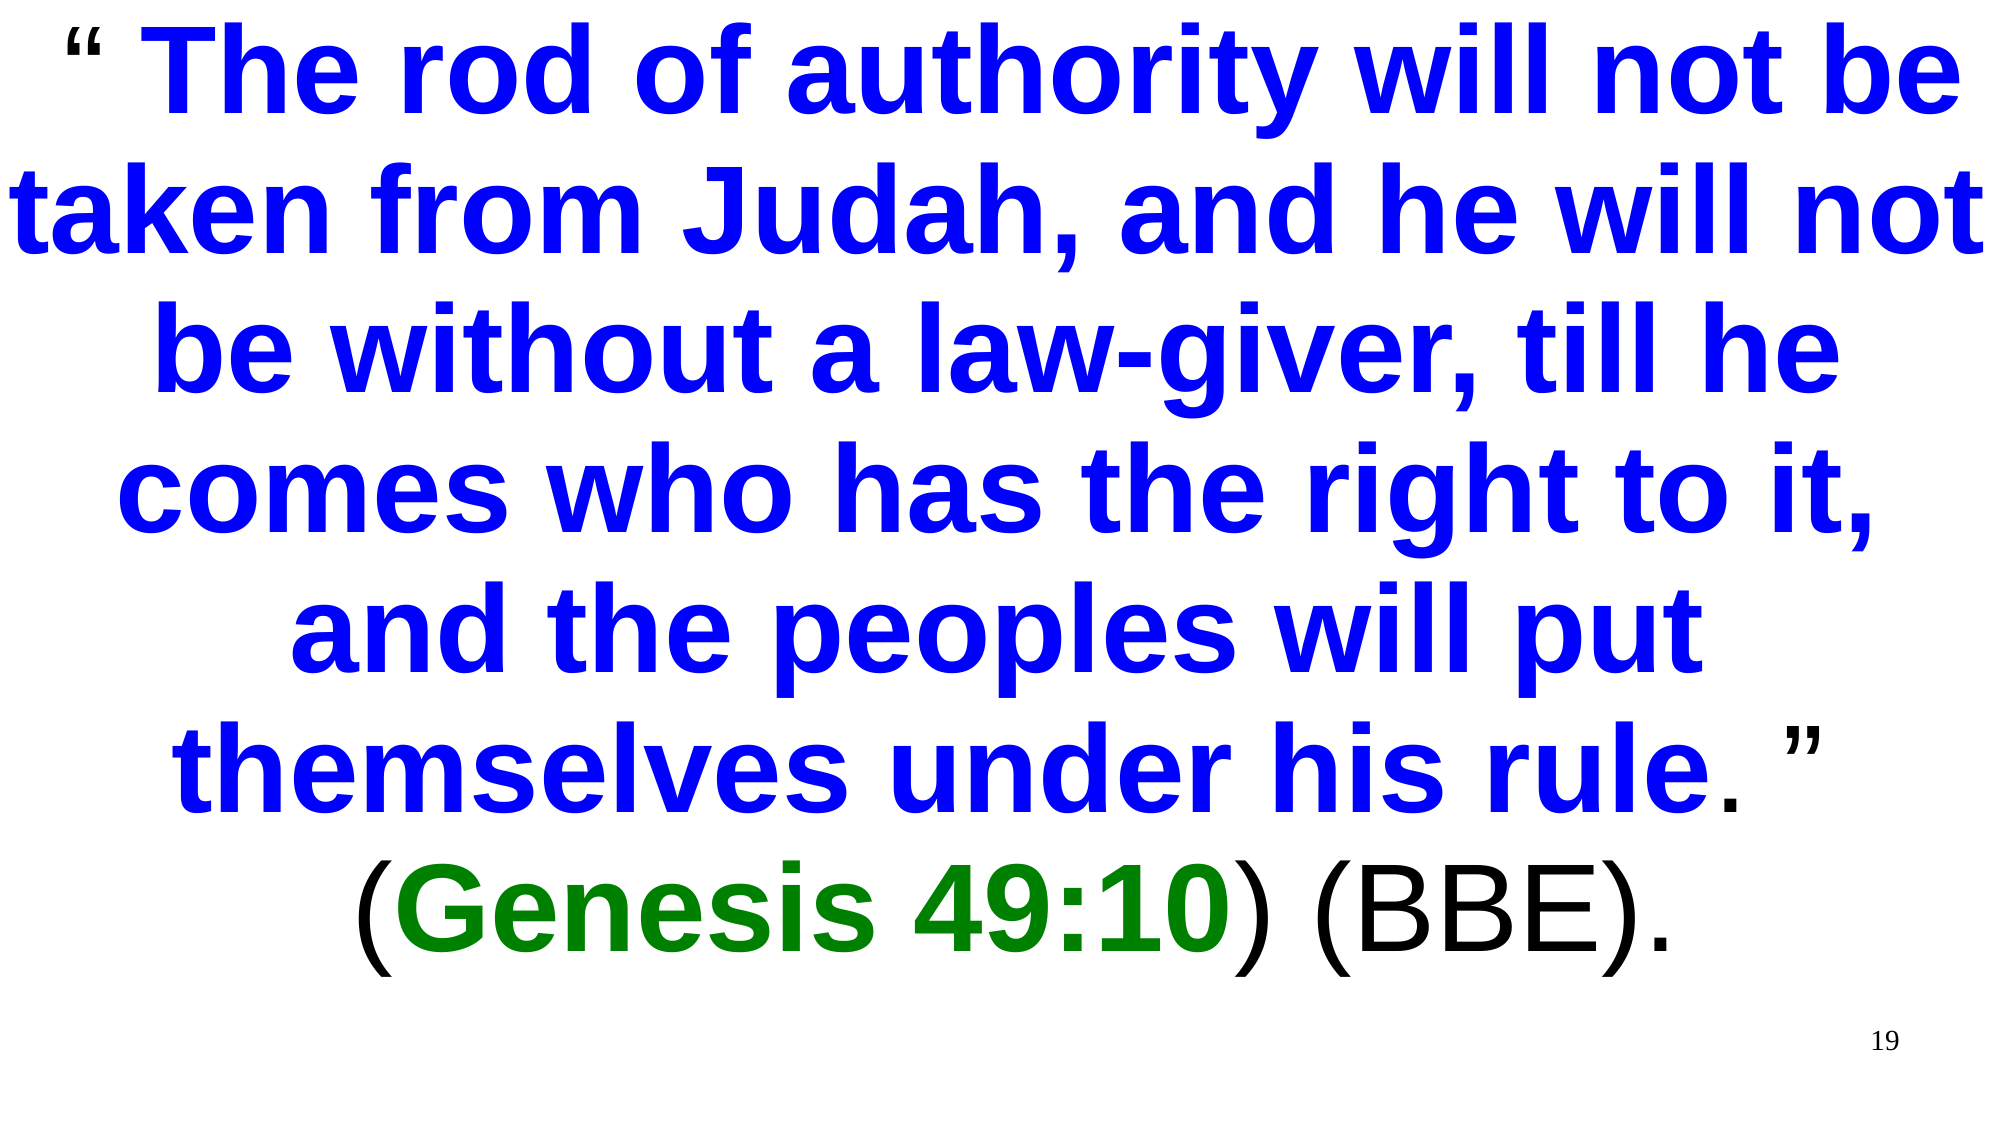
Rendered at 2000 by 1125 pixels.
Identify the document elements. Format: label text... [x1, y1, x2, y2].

list “ The rod of authority will not be taken from Judah, and he will not be without a law-giver, till he comes who has the right to it, and the peoples will put themselves under his rule. ” (Genesis 49:10) (BBE). [0, 0, 1996, 1123]
